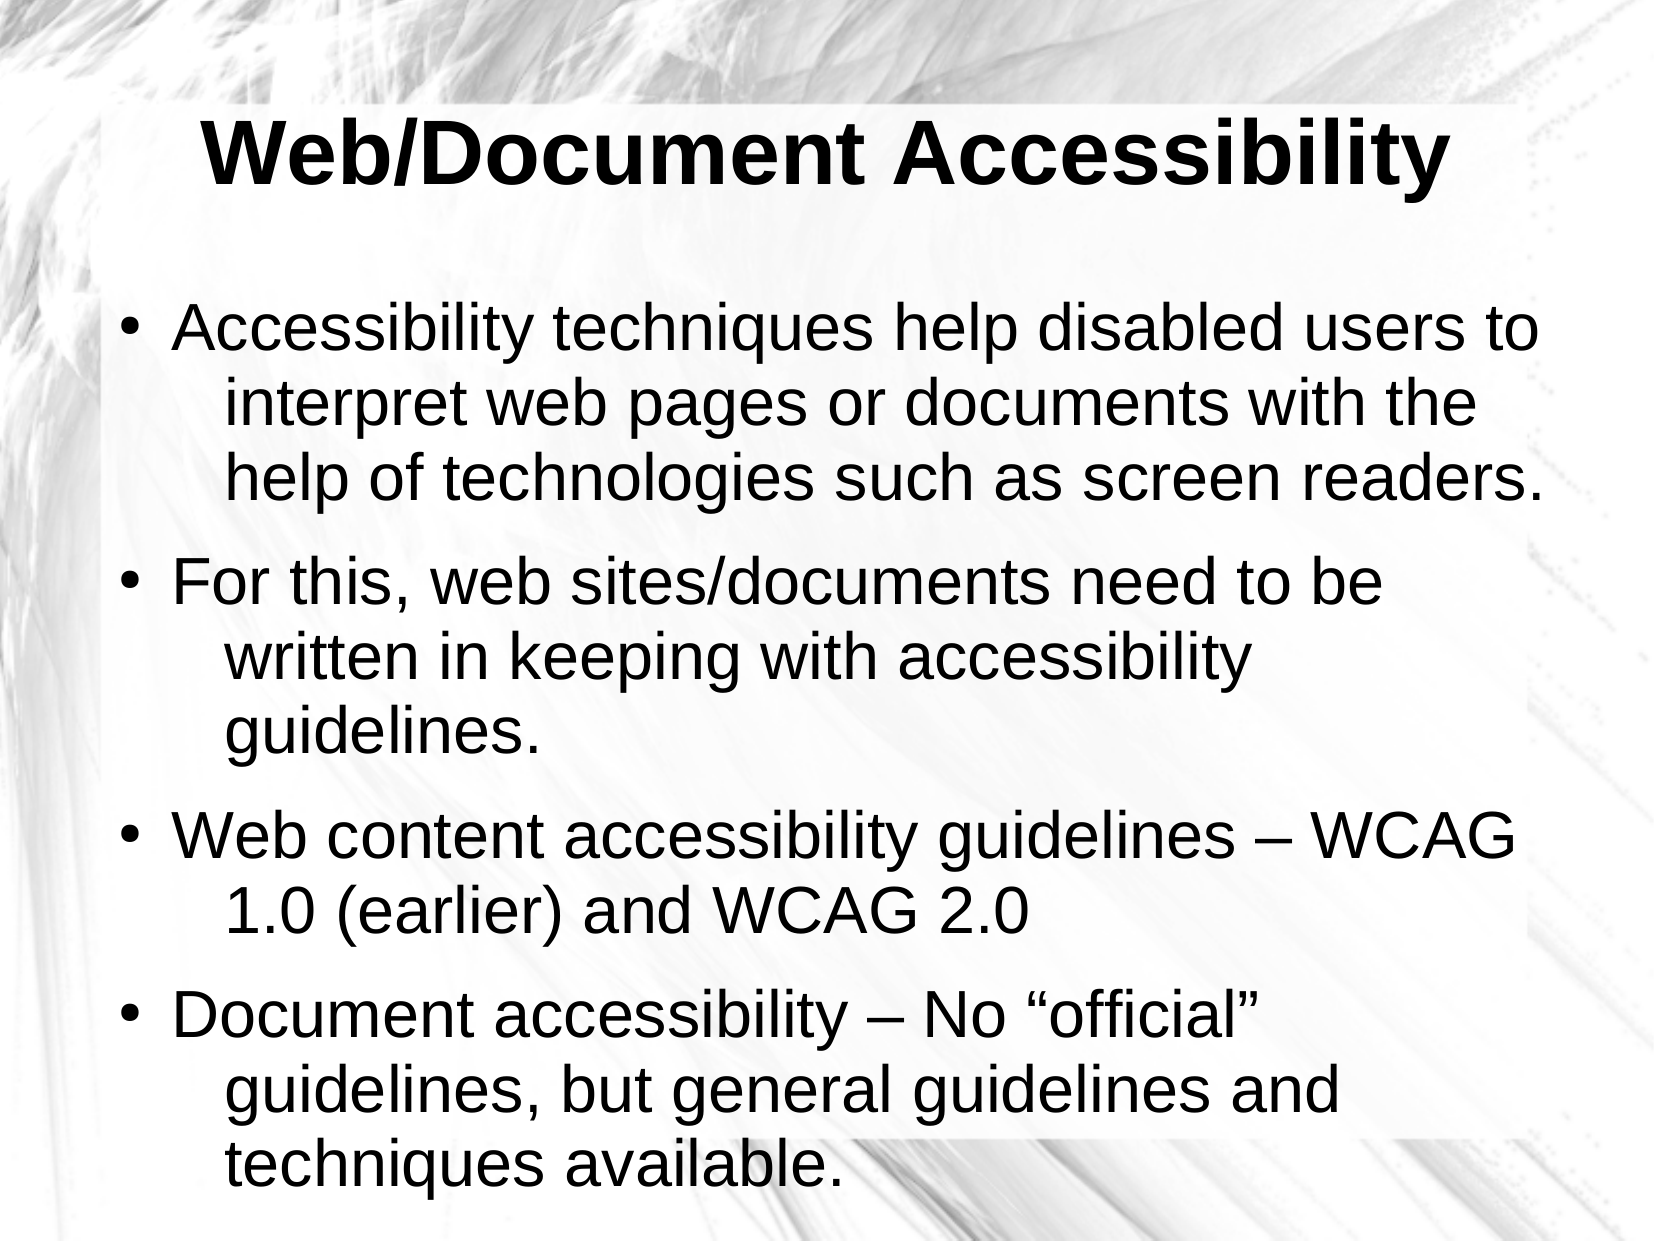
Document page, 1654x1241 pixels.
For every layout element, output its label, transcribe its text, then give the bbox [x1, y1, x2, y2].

title Web/Document Accessibility [82, 56, 1571, 250]
list Accessibility techniques help disabled users to interpret web pages or documents with the help of technologies such as screen readers. For this, web sites/documents need to be written in keeping with accessibility guidelines. Web content accessibility guidelines – WCAG 1.0 (earlier) and WCAG 2.0 Document accessibility – No “official” guidelines, but general guidelines and techniques available. [82, 290, 1571, 1202]
picture [0, 0, 1654, 1241]
